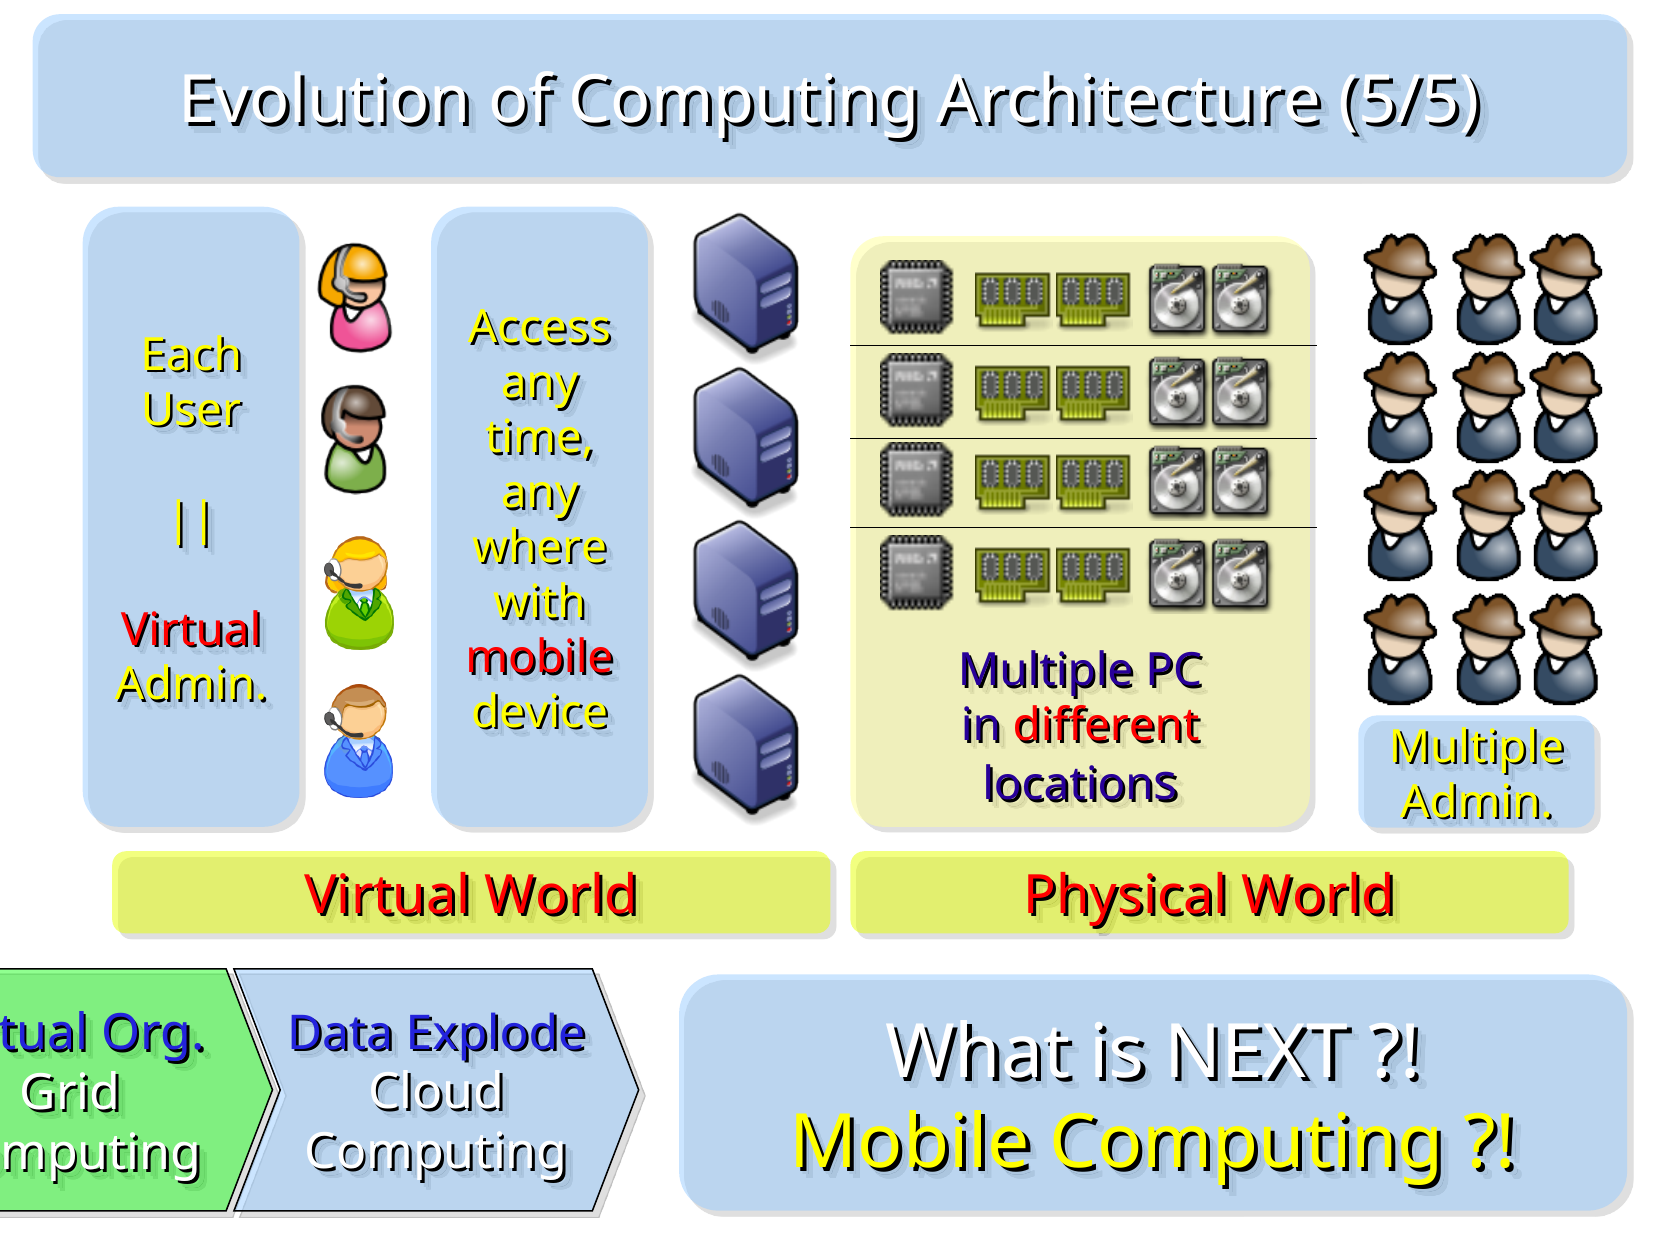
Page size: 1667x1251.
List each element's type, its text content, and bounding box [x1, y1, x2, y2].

picture [880, 353, 957, 431]
picture [1136, 261, 1280, 339]
text_box Multiple PC in different locations [850, 346, 1310, 438]
picture [1056, 441, 1133, 520]
text_box Each User || Virtual Admin. [82, 206, 300, 827]
picture [1056, 259, 1133, 338]
text_box Multiple PC in different locations [850, 528, 1310, 827]
picture [975, 534, 1053, 613]
picture [1136, 536, 1280, 614]
picture [1343, 229, 1626, 583]
picture [1056, 352, 1133, 431]
text_box Virtual World [112, 851, 831, 934]
text_box What is NEXT ?! Mobile Computing ?! [679, 974, 1628, 1211]
text_box Physical World [850, 851, 1569, 934]
picture [324, 536, 394, 650]
picture [300, 382, 411, 495]
text_box Virtual Org. Grid Computing [0, 968, 273, 1211]
picture [975, 259, 1053, 338]
picture [880, 442, 957, 521]
text_box Access any time, any where with mobile device [431, 206, 648, 827]
picture [880, 535, 957, 614]
text_box Evolution of Computing Architecture (5/5) [32, 14, 1628, 178]
picture [1136, 354, 1280, 432]
picture [685, 208, 811, 845]
text_box Multiple PC in different locations [850, 236, 1310, 345]
picture [975, 352, 1053, 431]
text_box Multiple Admin. [1358, 715, 1595, 828]
picture [1343, 589, 1626, 707]
text_box Multiple PC in different locations [850, 439, 1310, 527]
picture [300, 241, 414, 355]
picture [324, 684, 393, 798]
picture [880, 260, 957, 338]
picture [975, 441, 1053, 520]
text_box Data Explode Cloud Computing [233, 968, 639, 1211]
picture [1136, 443, 1280, 521]
picture [1056, 534, 1133, 613]
